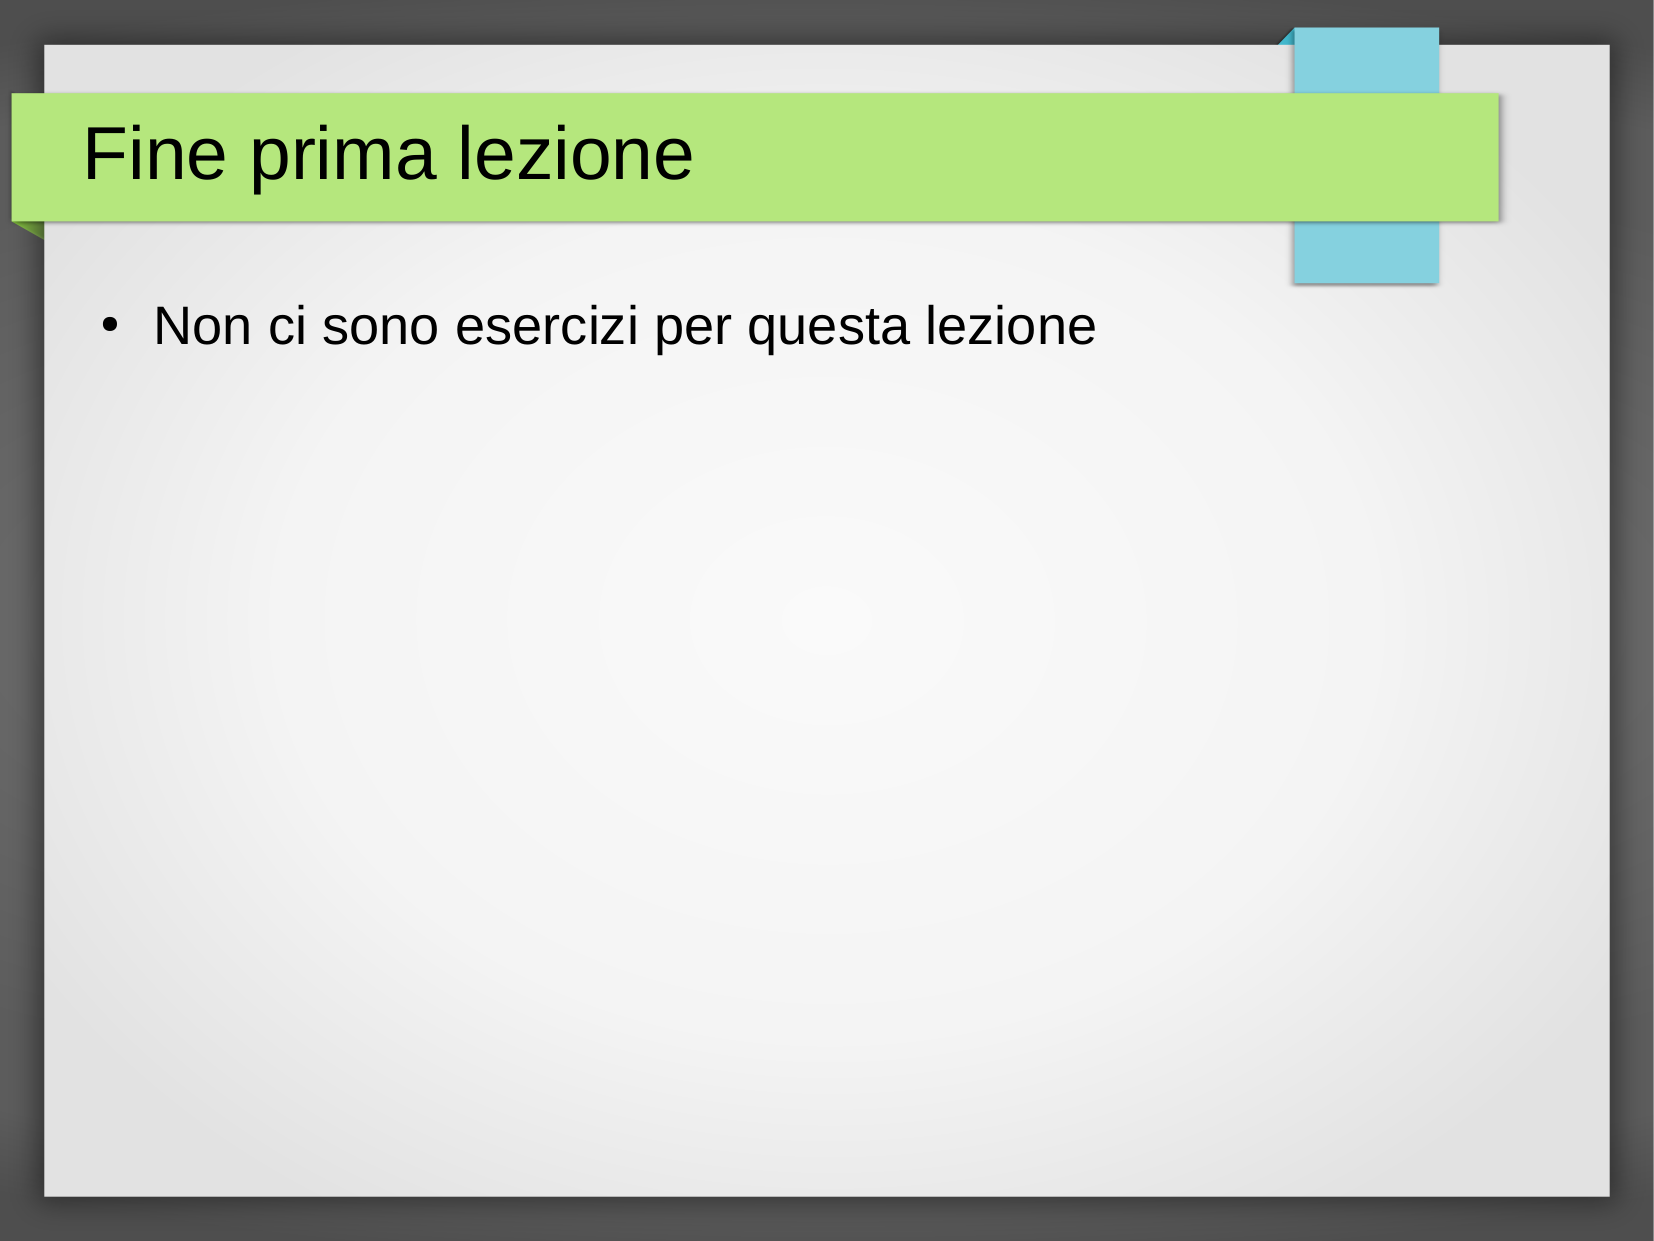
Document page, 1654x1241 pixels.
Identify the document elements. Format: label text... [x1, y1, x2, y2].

title Fine prima lezione [82, 94, 1264, 213]
list Non ci sono esercizi per questa lezione [82, 295, 1571, 1015]
picture [0, 0, 1654, 1241]
